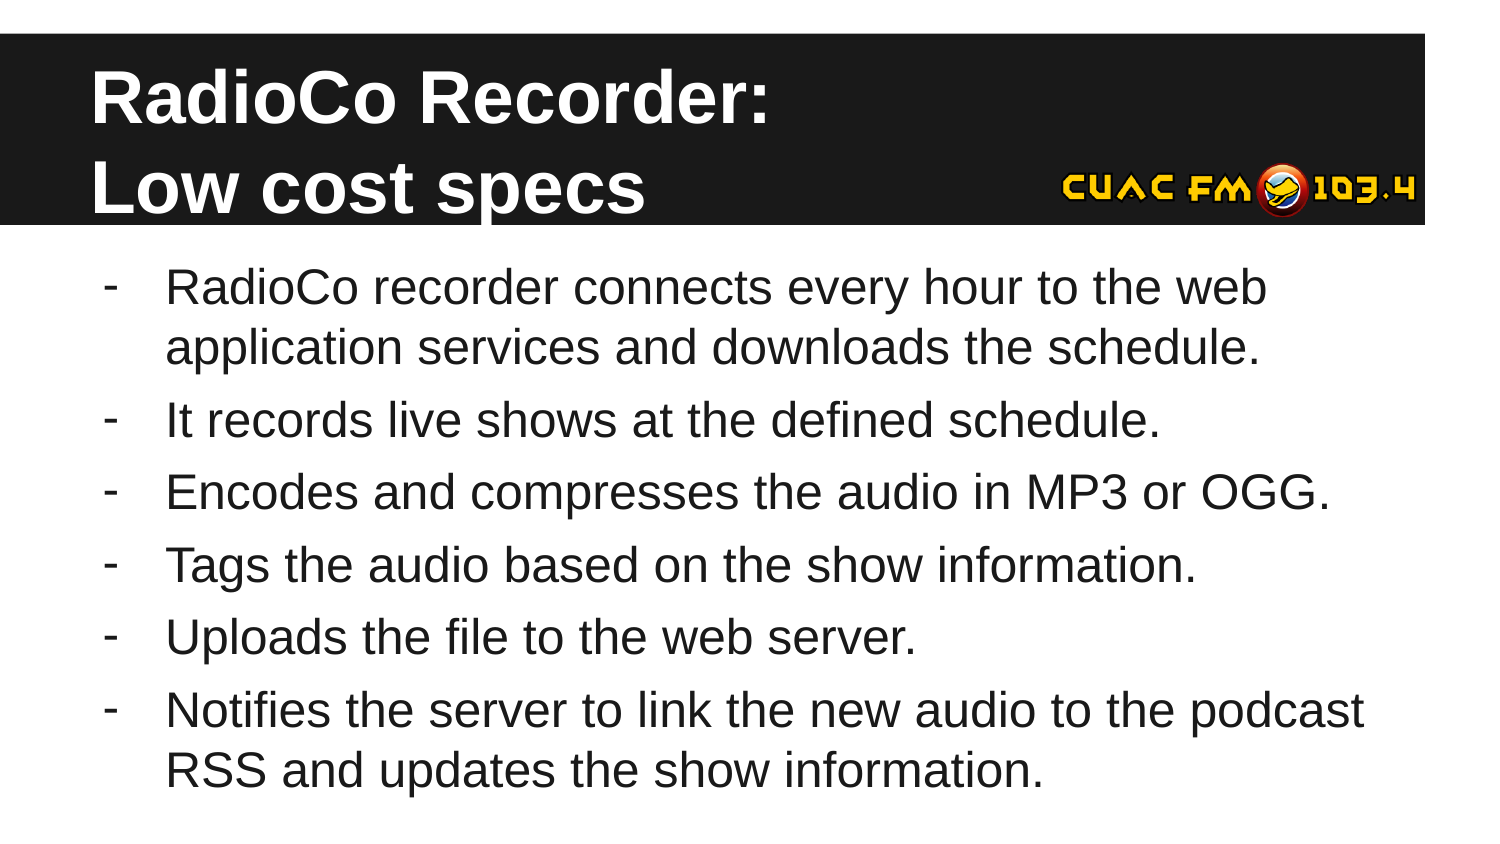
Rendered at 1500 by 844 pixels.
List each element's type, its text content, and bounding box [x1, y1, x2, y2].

list RadioCo recorder connects every hour to the web application services and downloads the schedule. It records live shows at the defined schedule. Encodes and compresses the audio in MP3 or OGG. Tags the audio based on the show information. Uploads the file to the web server. Notifies the server to link the new audio to the podcast RSS and updates the show information. [75, 239, 1454, 808]
picture [1054, 158, 1425, 221]
title RadioCo Recorder: Low cost specs [75, 33, 1425, 221]
